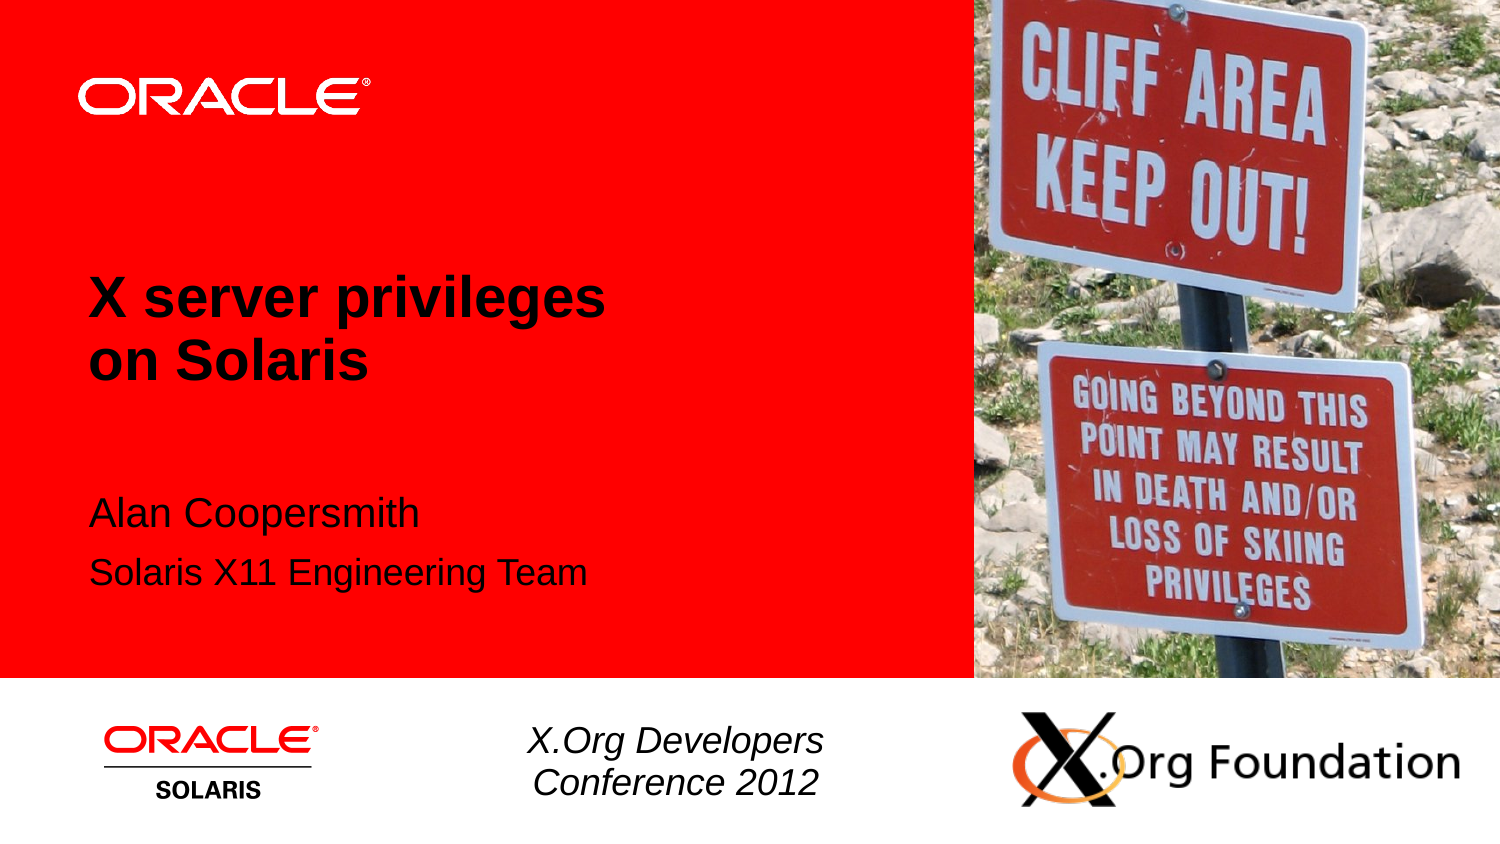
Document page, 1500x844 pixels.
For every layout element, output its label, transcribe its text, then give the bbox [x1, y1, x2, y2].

title X server privileges on Solaris [74, 259, 638, 462]
picture [974, 0, 1500, 679]
text_box X.Org Developers Conference 2012 [512, 712, 840, 812]
list Alan Coopersmith Solaris X11 Engineering Team [73, 478, 899, 650]
picture [42, 41, 396, 151]
picture [1012, 712, 1463, 807]
picture [77, 699, 338, 826]
